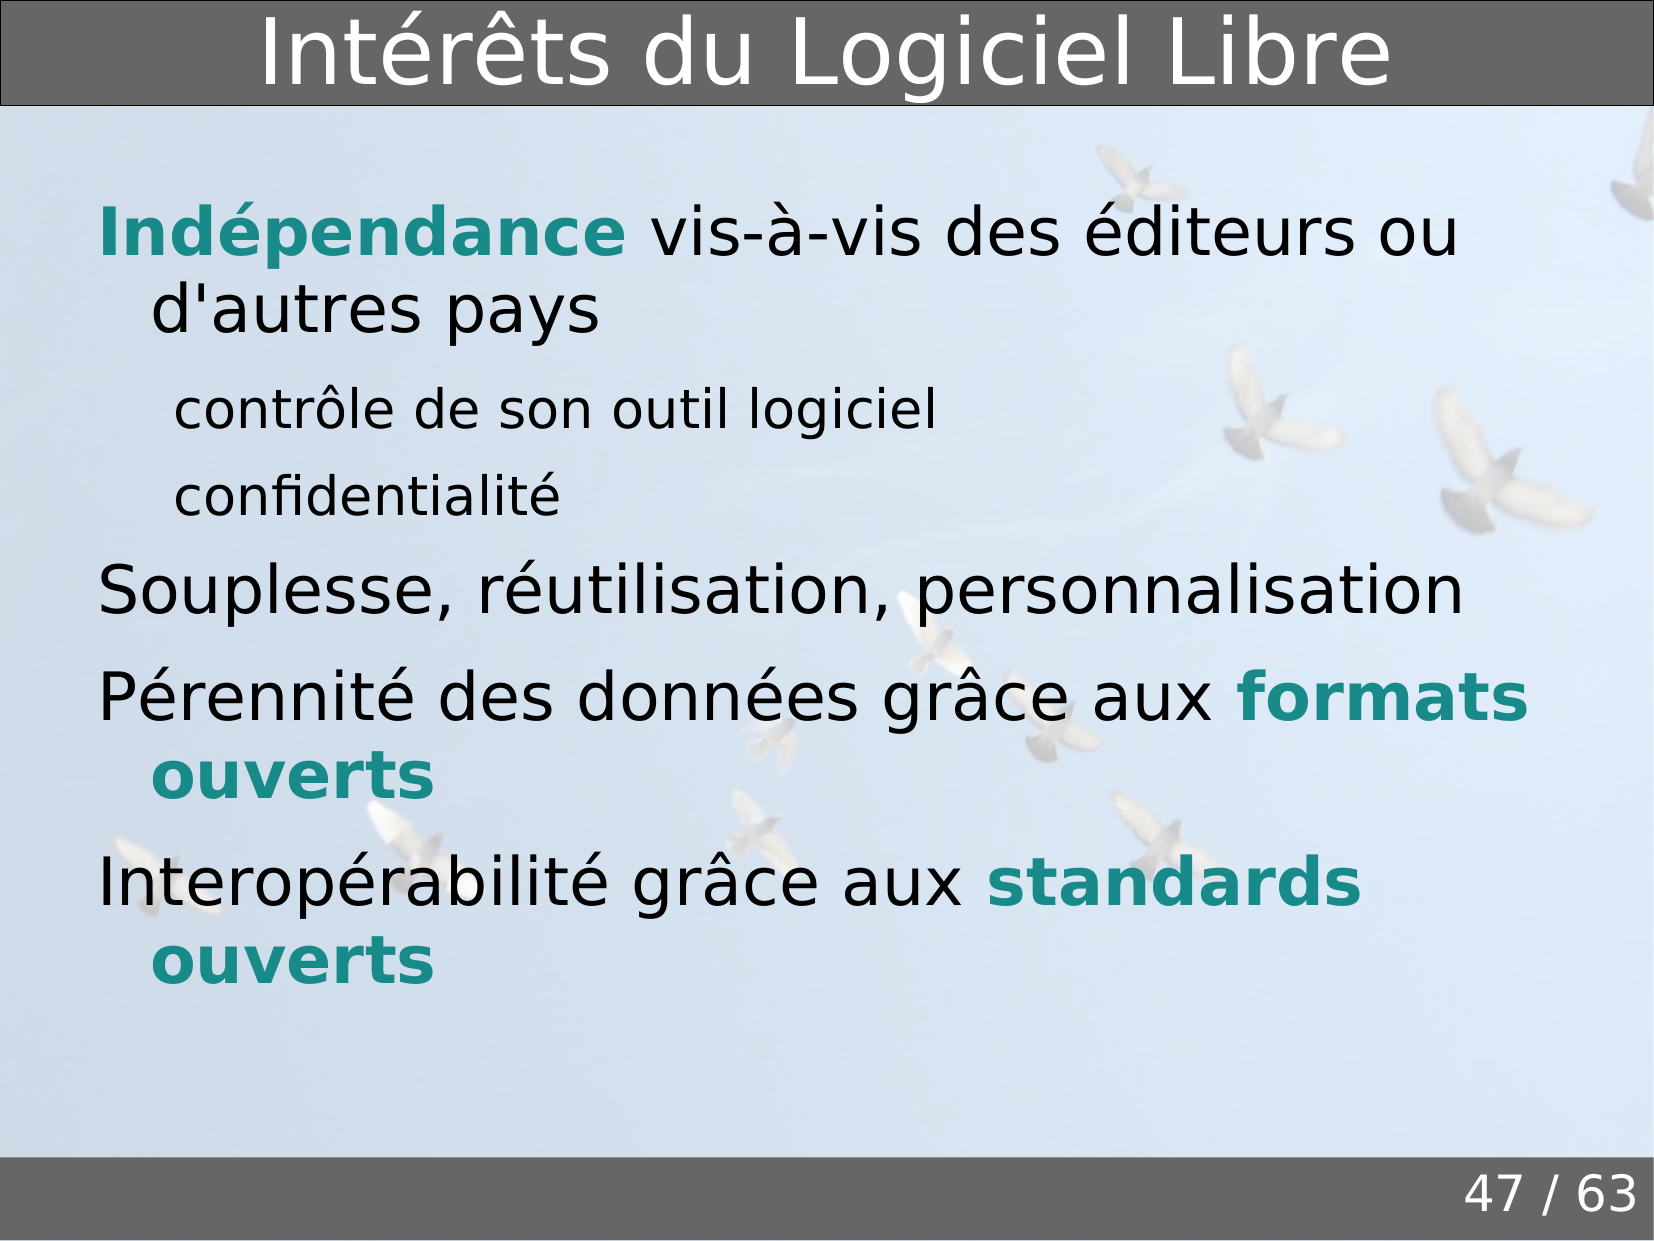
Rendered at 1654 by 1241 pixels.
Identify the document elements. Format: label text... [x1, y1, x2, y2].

list Indépendance vis-à-vis des éditeurs ou d'autres pays contrôle de son outil logiciel confidentialité Souplesse, réutilisation, personnalisation Pérennité des données grâce aux formats ouverts Interopérabilité grâce aux standards ouverts [79, 192, 1568, 1056]
title Intérêts du Logiciel Libre [0, 0, 1654, 107]
